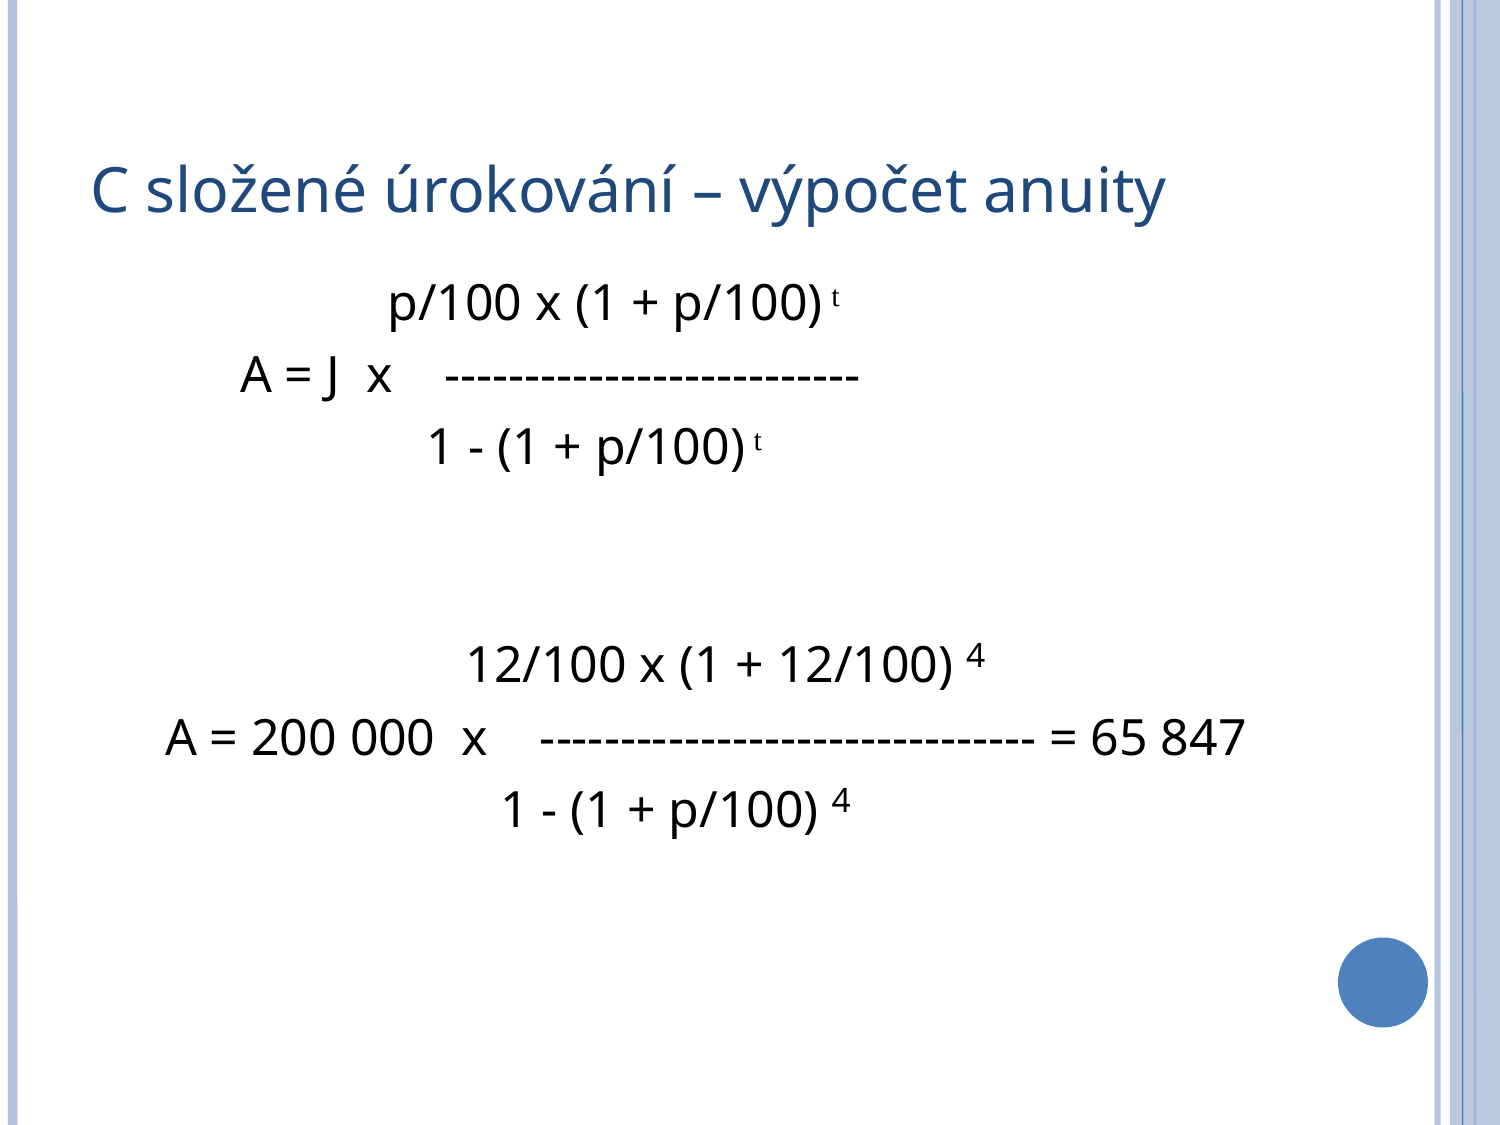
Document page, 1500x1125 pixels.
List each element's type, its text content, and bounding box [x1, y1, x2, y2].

title C složené úrokování – výpočet anuity [75, 45, 1300, 233]
list p/100 x (1 + p/100) ͭ A = J x -------------------------- 1 - (1 + p/100) ͭ 12/100 x (1 + 12/100) 4 A = 200 000 x ------------------------------- = 65 847 1 - (1 + p/100) 4 [75, 262, 1300, 1062]
